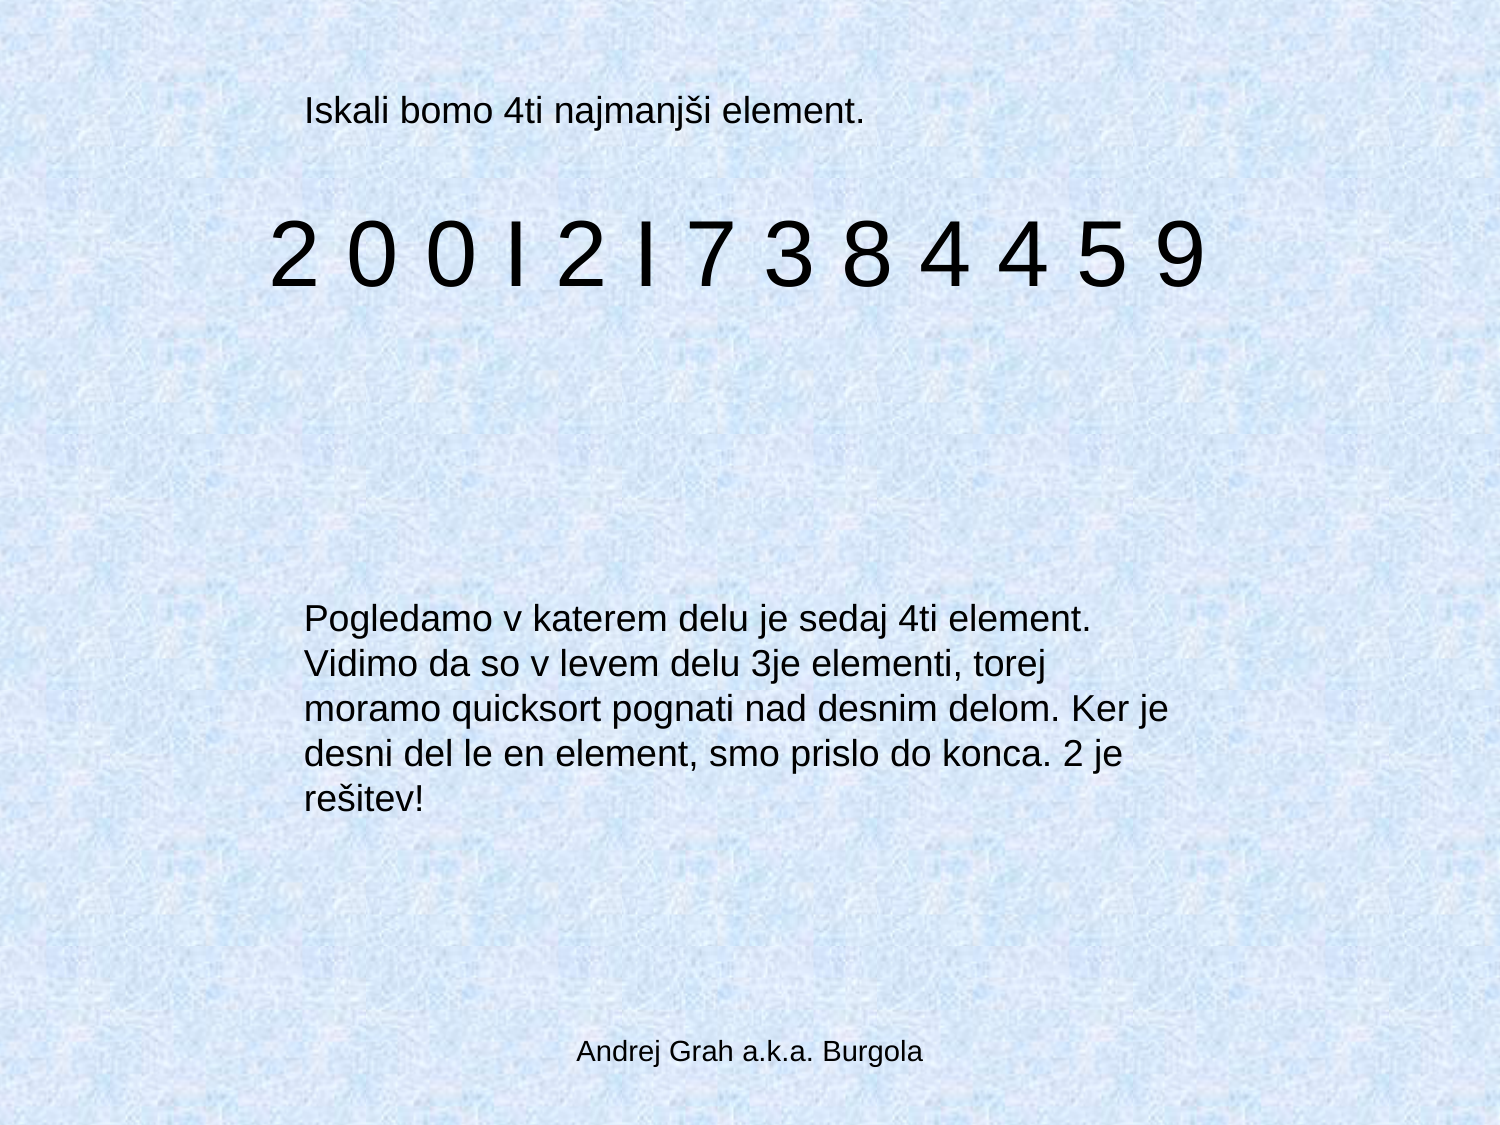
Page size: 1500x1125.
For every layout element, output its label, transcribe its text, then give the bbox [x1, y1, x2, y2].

picture [0, 0, 1500, 1125]
text_box 2 0 0 I 2 I 7 3 8 4 4 5 9 [194, 184, 1282, 313]
text_box Pogledamo v katerem delu je sedaj 4ti element. Vidimo da so v levem delu 3je elementi, torej moramo quicksort pognati nad desnim delom. Ker je desni del le en element, smo prislo do konca. 2 je rešitev! [289, 586, 1199, 827]
text_box Iskali bomo 4ti najmanjši element. [289, 78, 1211, 139]
text_box Andrej Grah a.k.a. Burgola [512, 1024, 988, 1103]
